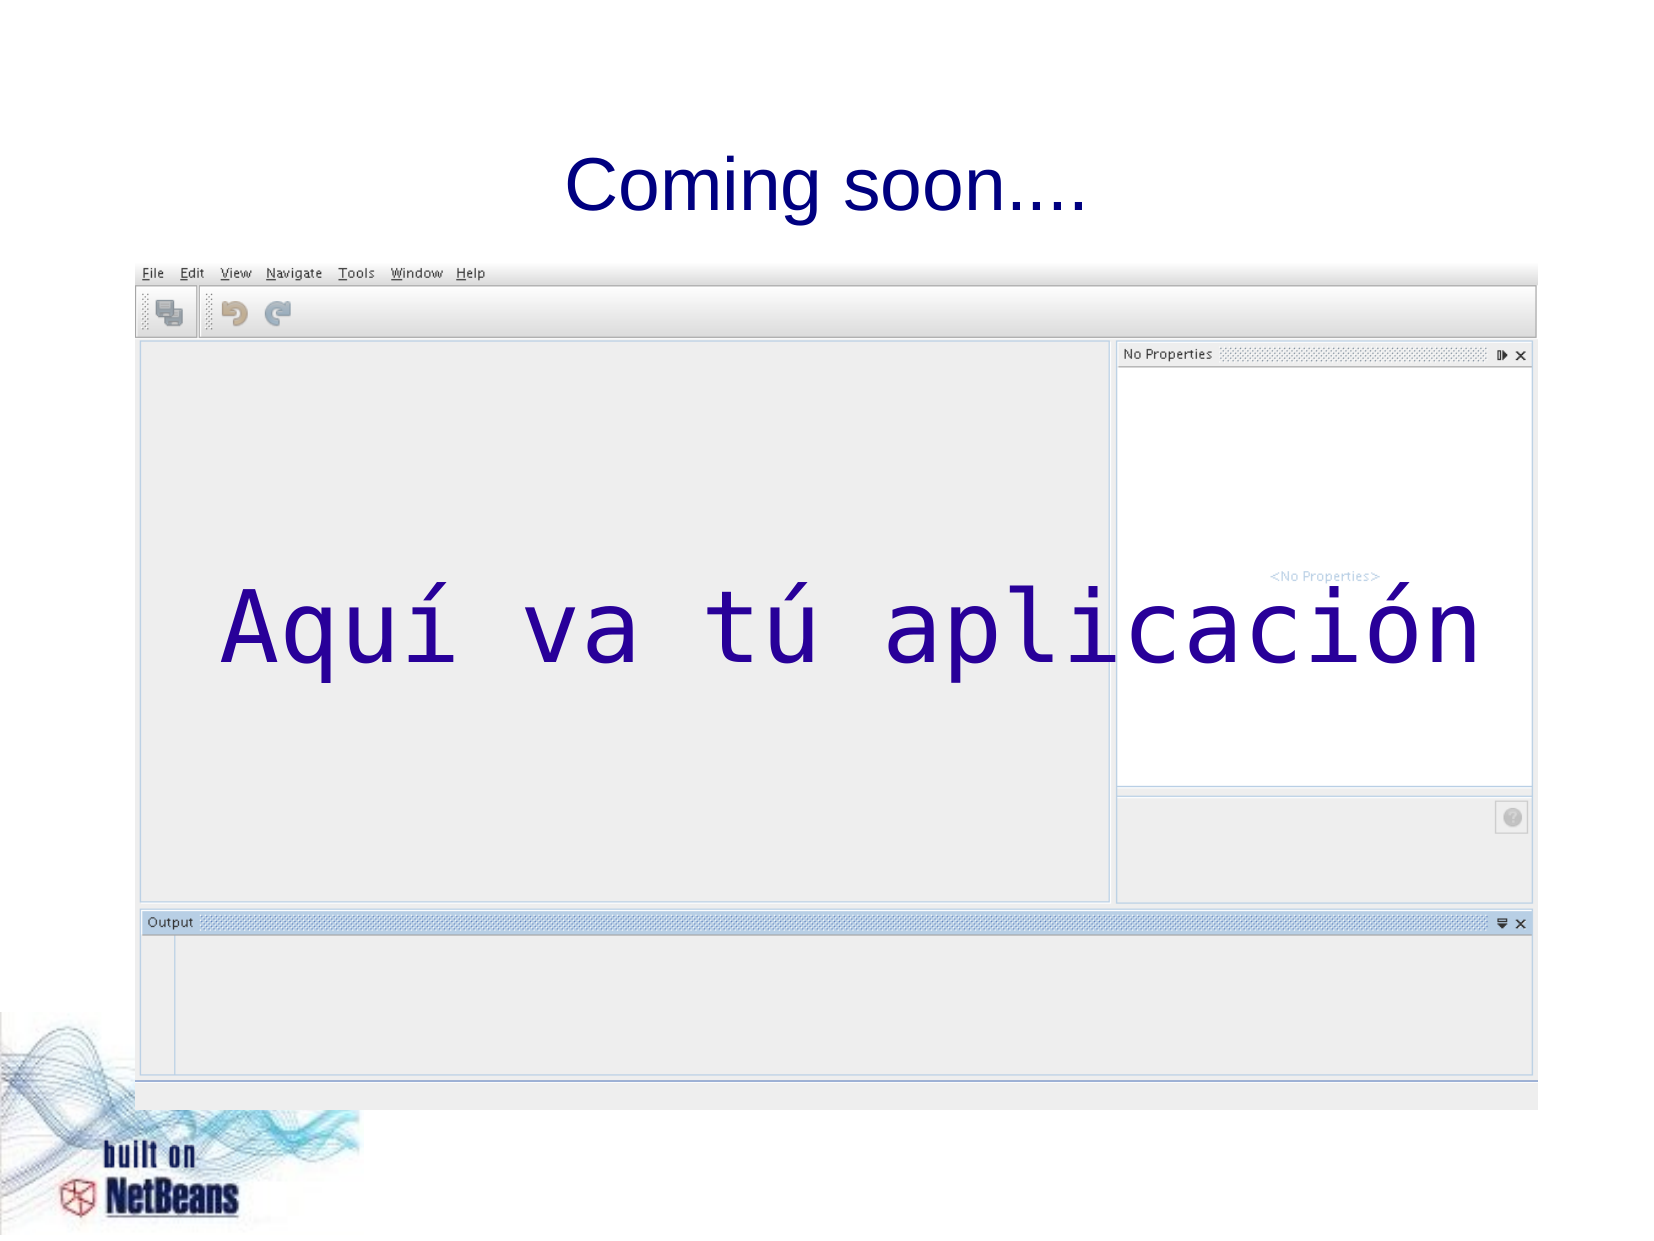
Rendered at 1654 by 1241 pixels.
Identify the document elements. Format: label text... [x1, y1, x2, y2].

picture [0, 262, 1538, 1235]
text_box Aquí va tú aplicación [205, 562, 1501, 694]
title Coming soon.... [82, 119, 1571, 250]
